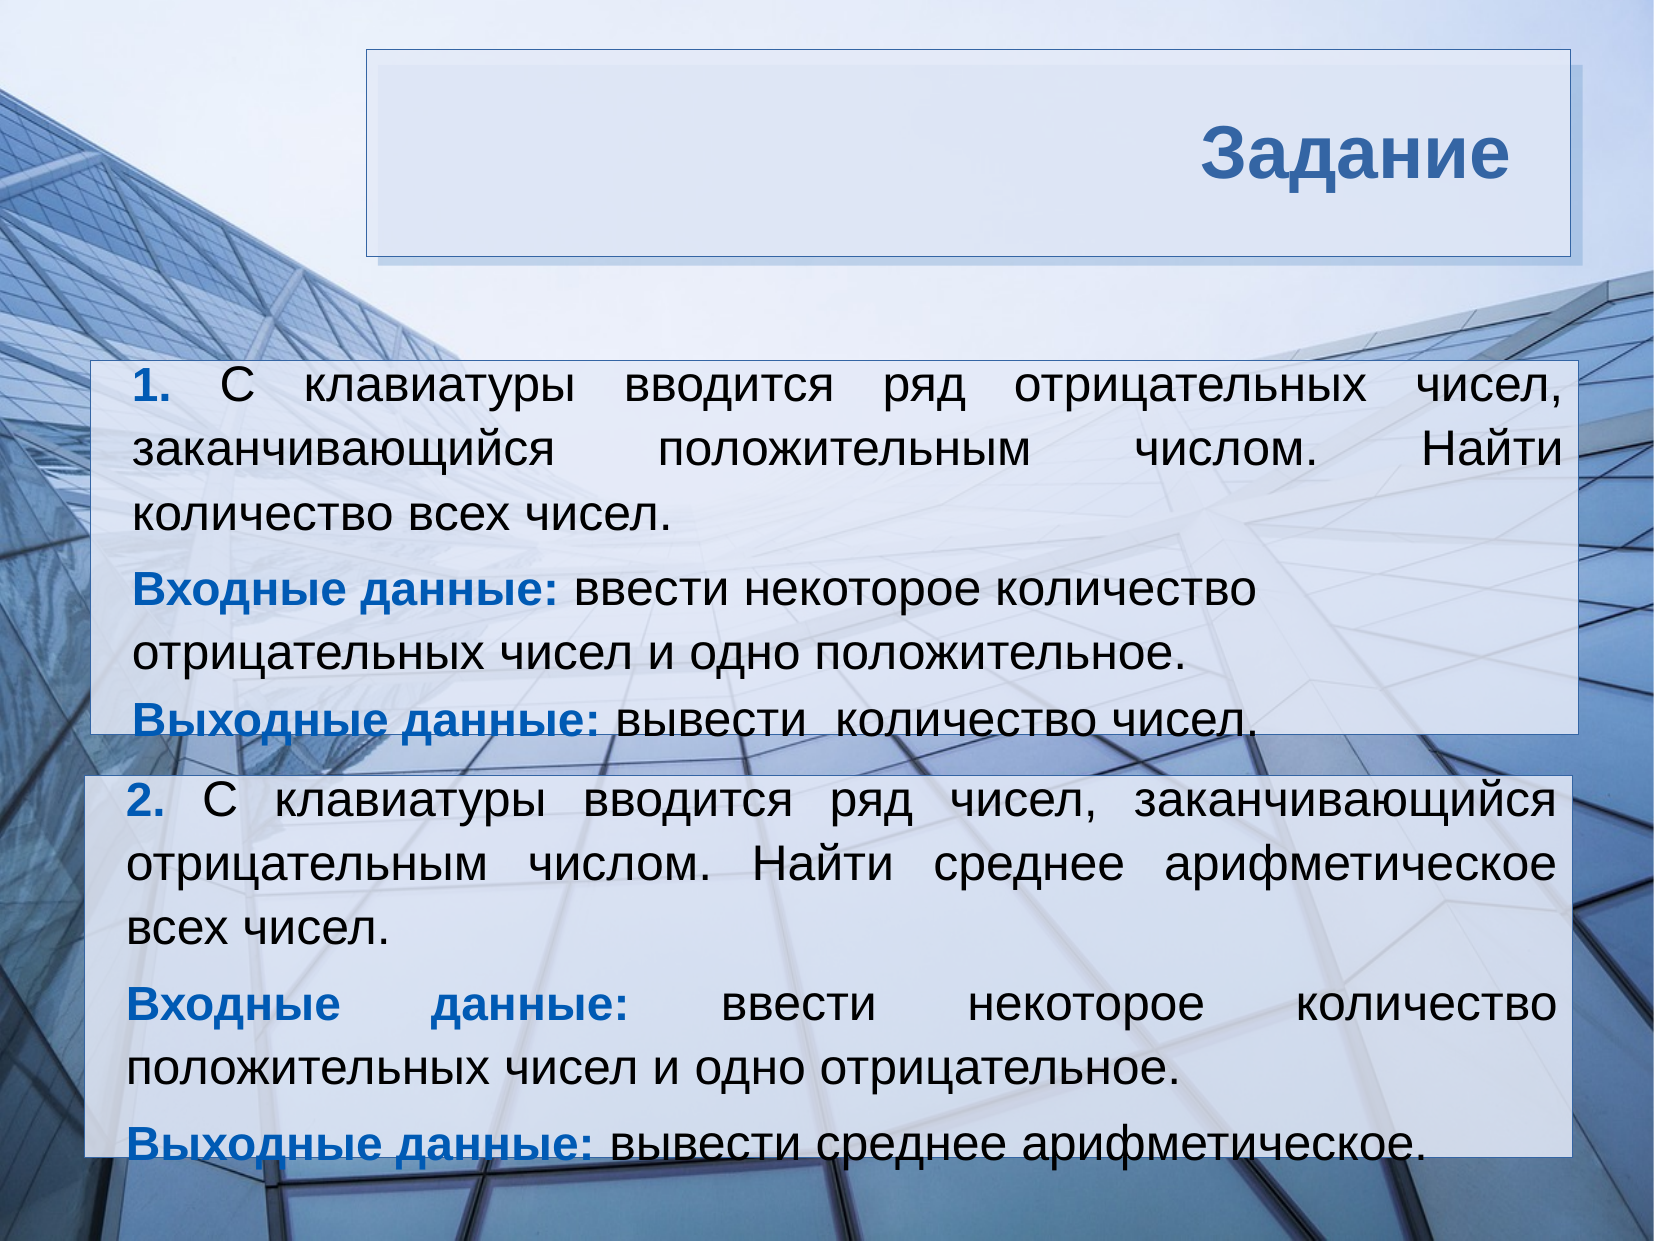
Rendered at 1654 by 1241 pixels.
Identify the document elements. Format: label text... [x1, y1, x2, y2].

text_box [377, 64, 1583, 266]
picture [0, 0, 1654, 1241]
text_box 2. С клавиатуры вводится ряд чисел, заканчивающийся отрицательным числом. Найти среднее арифметическое всех чисел. Входные данные: ввести некоторое количество положительных чисел и одно отрицательное. Выходные данные: вывести среднее арифметическое. [84, 775, 1573, 1158]
title Задание [366, 49, 1571, 257]
text_box 1. С клавиатуры вводится ряд отрицательных чисел, заканчивающийся положительным числом. Найти количество всех чисел. Входные данные: ввести некоторое количество отрицательных чисел и одно положительное. Выходные данные: вывести количество чисел. [90, 360, 1579, 735]
